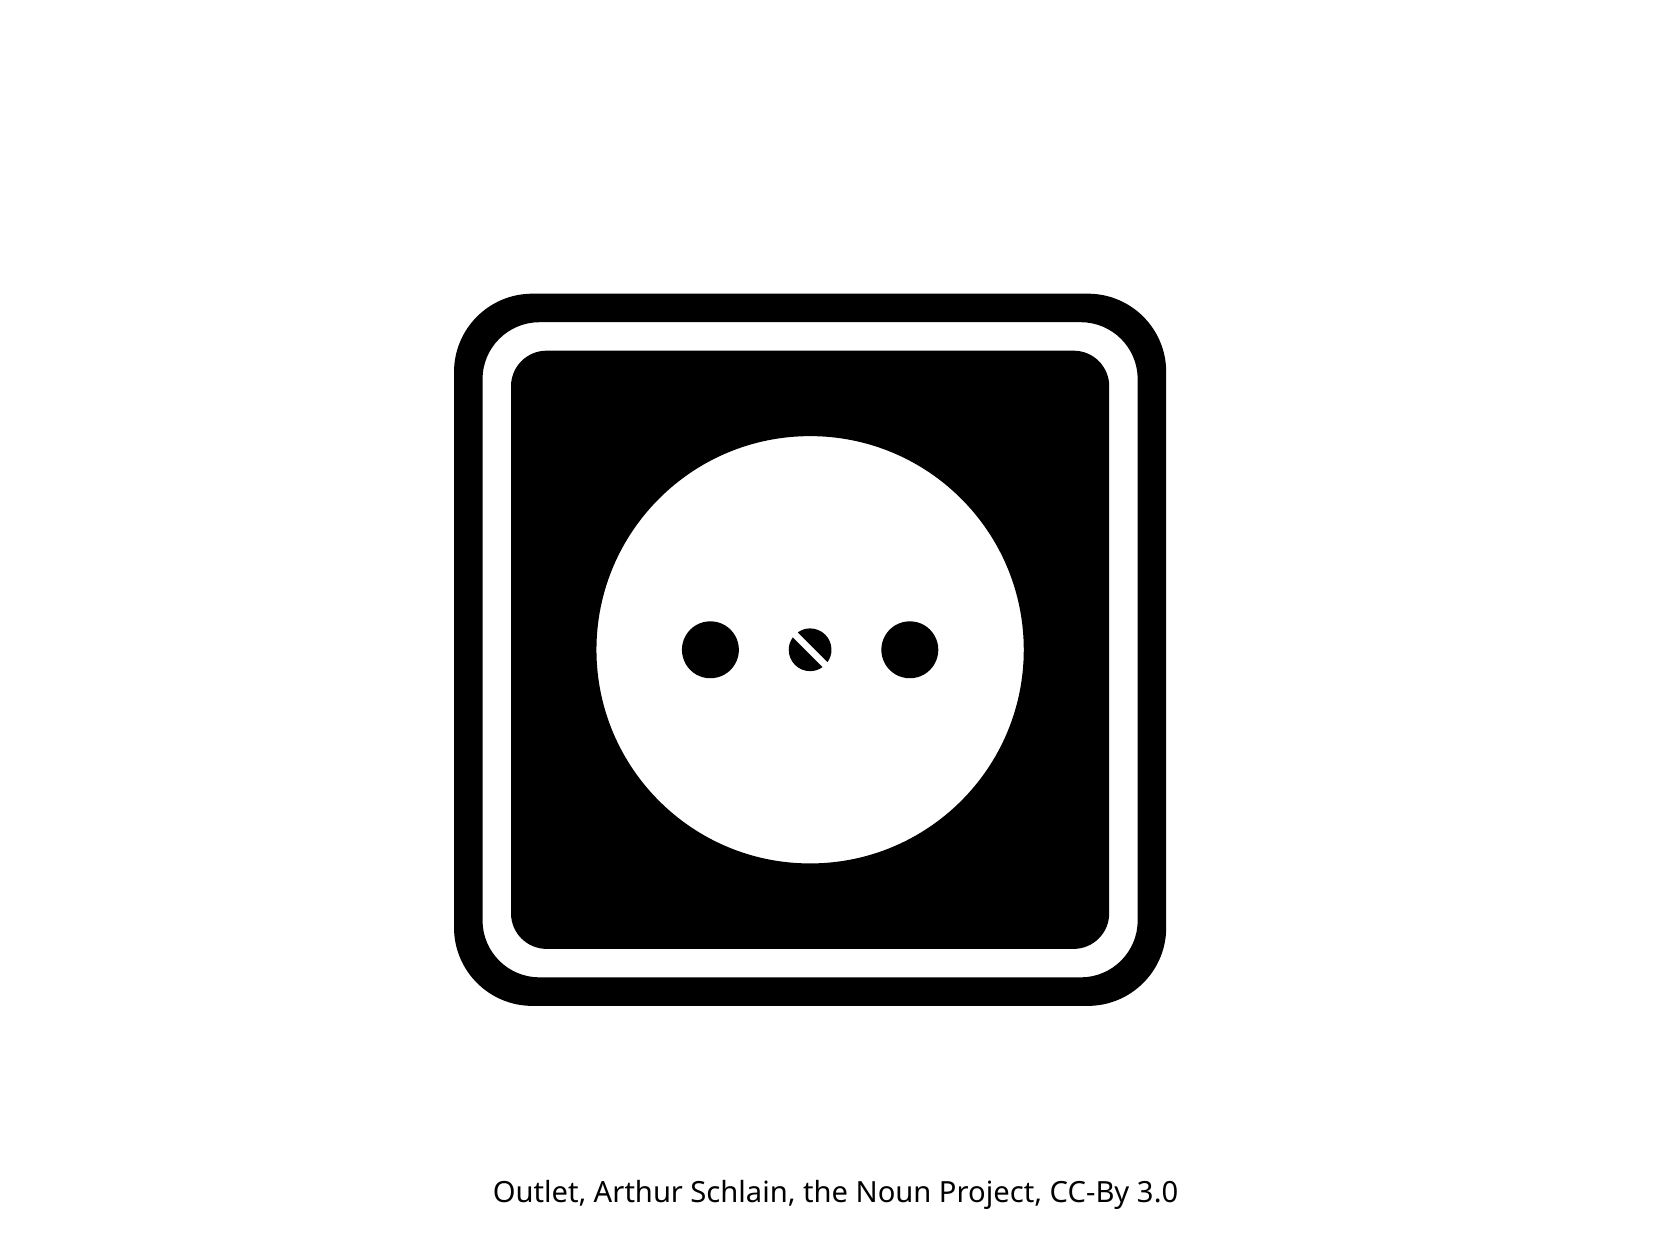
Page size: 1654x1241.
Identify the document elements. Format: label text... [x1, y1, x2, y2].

text_box Outlet, Arthur Schlain, the Noun Project, CC-By 3.0 [478, 1164, 1176, 1213]
picture [450, 290, 1170, 1010]
